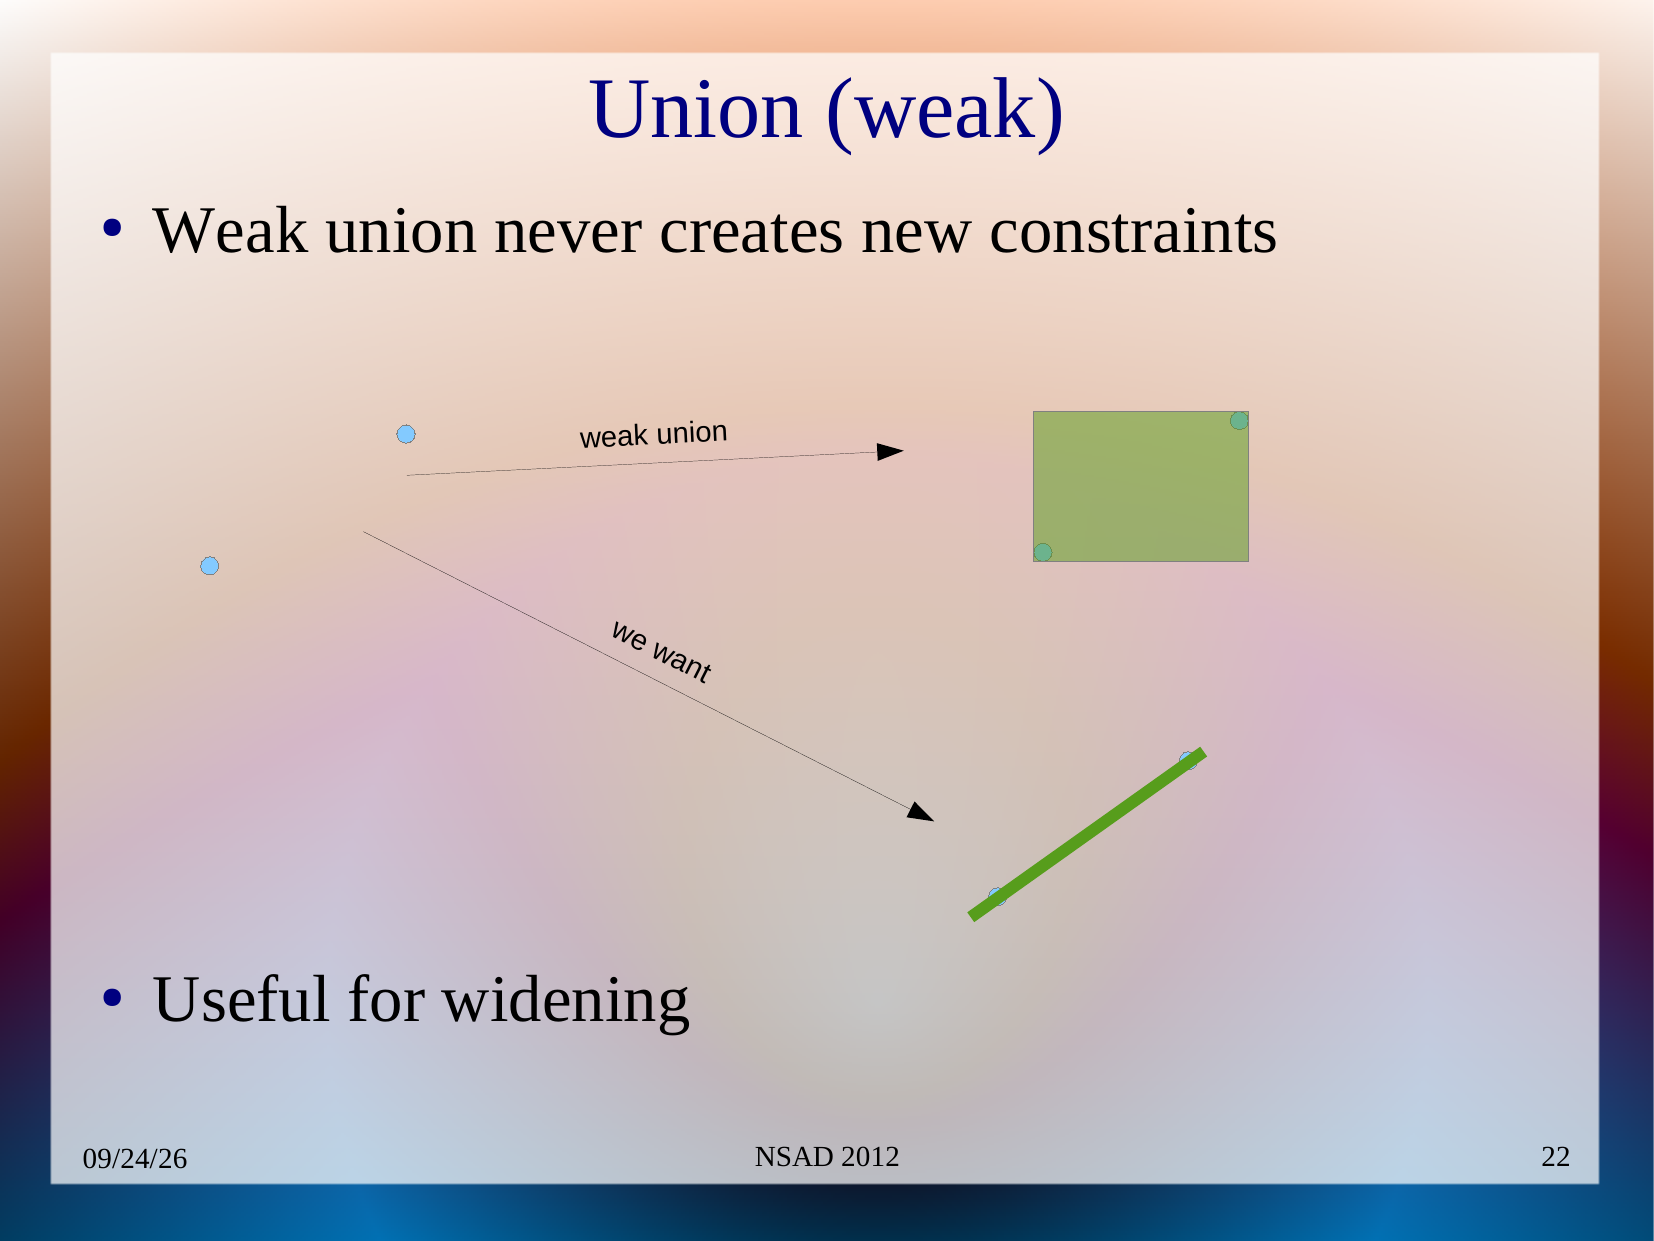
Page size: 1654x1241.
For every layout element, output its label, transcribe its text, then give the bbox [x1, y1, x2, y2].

text_box [1179, 751, 1191, 761]
text_box [200, 556, 219, 575]
text_box [988, 887, 1000, 896]
text_box [1033, 411, 1249, 562]
picture [0, 0, 1654, 1241]
text_box [396, 424, 416, 444]
title Union (weak) [82, 60, 1571, 156]
list Weak union never creates new constraints Useful for widening [82, 192, 1571, 1125]
